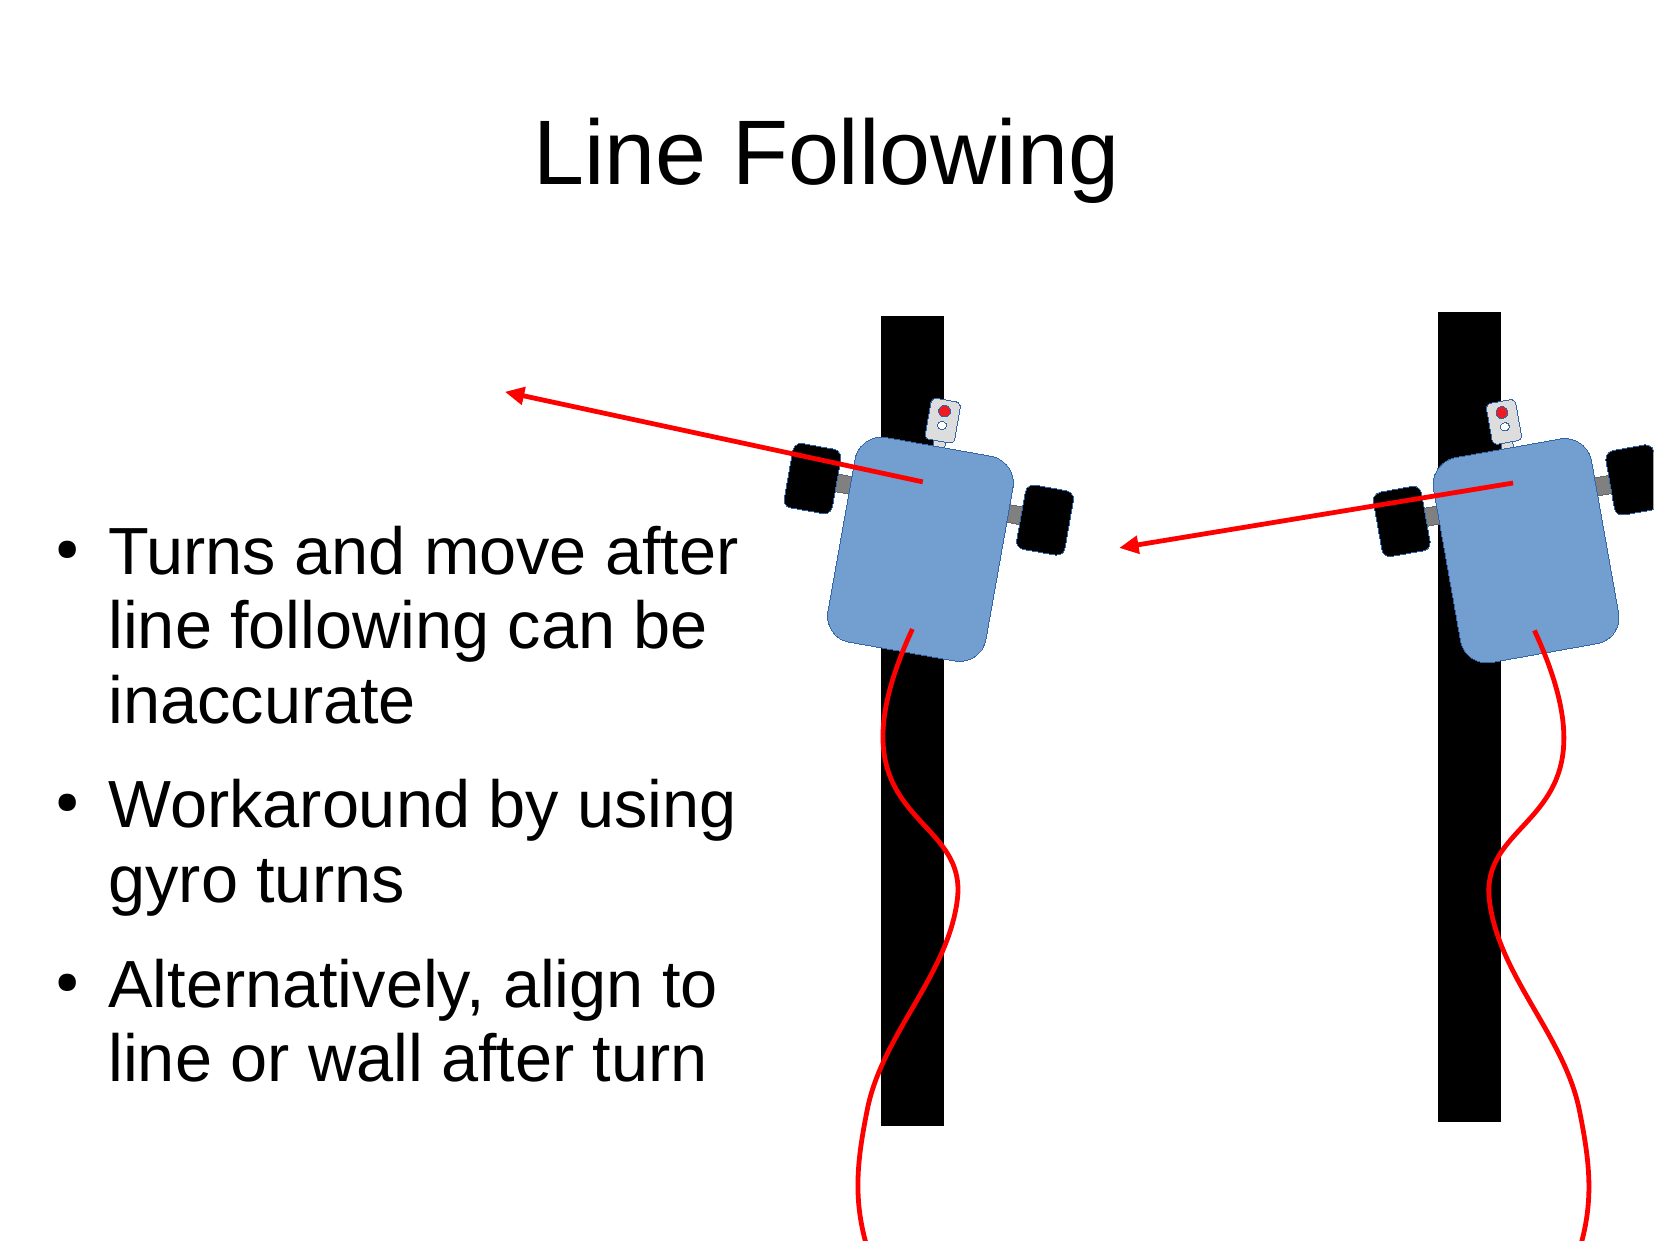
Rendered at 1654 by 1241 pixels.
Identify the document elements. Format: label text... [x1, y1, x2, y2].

title Line Following [82, 49, 1571, 257]
list Turns and move after line following can be inaccurate Workaround by using gyro turns Alternatively, align to line or wall after turn [37, 513, 826, 1241]
text_box [784, 398, 1074, 662]
text_box [792, 443, 841, 461]
text_box [1373, 486, 1422, 503]
text_box [1374, 399, 1654, 663]
